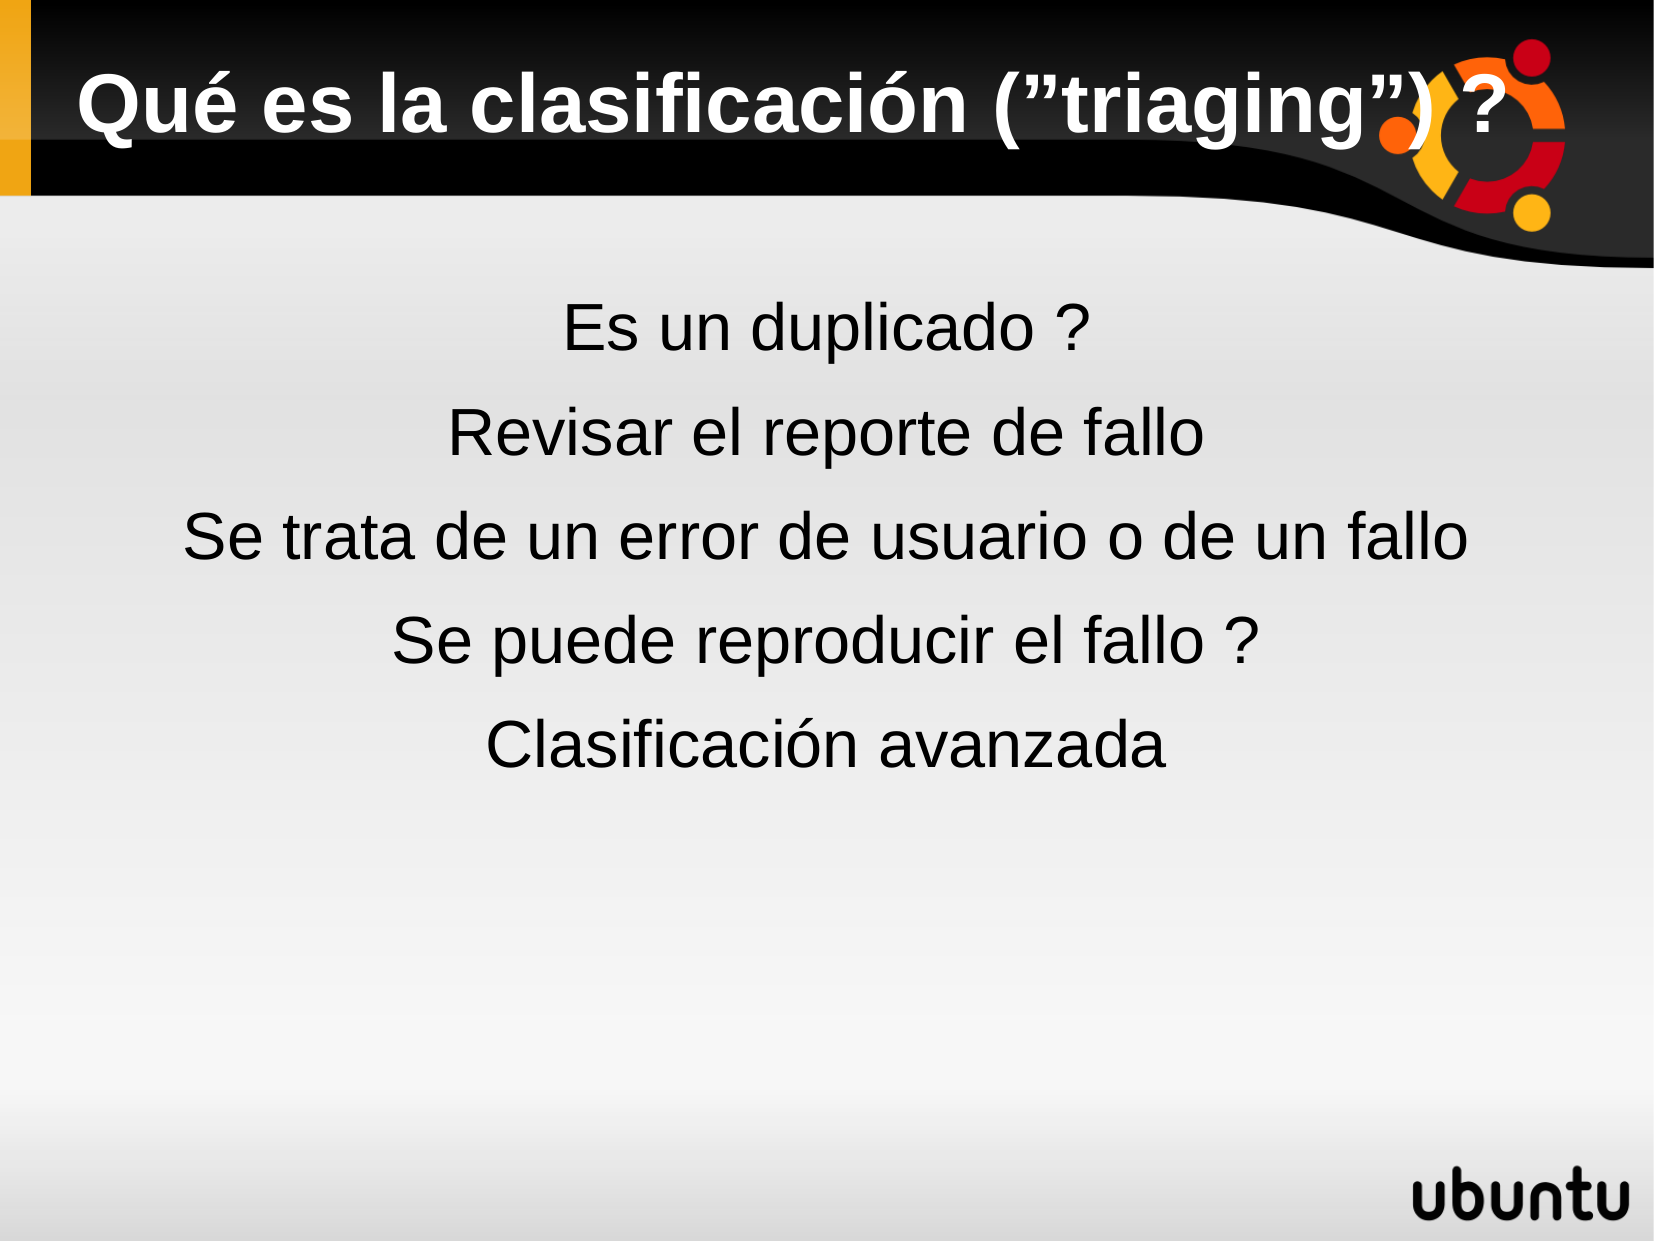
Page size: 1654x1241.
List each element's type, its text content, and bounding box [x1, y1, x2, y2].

list Es un duplicado ? Revisar el reporte de fallo Se trata de un error de usuario o de un fallo Se puede reproducir el fallo ? Clasificación avanzada [82, 290, 1571, 1109]
title Qué es la clasificación (”triaging”) ? [76, 0, 1565, 208]
picture [0, 0, 1654, 1241]
